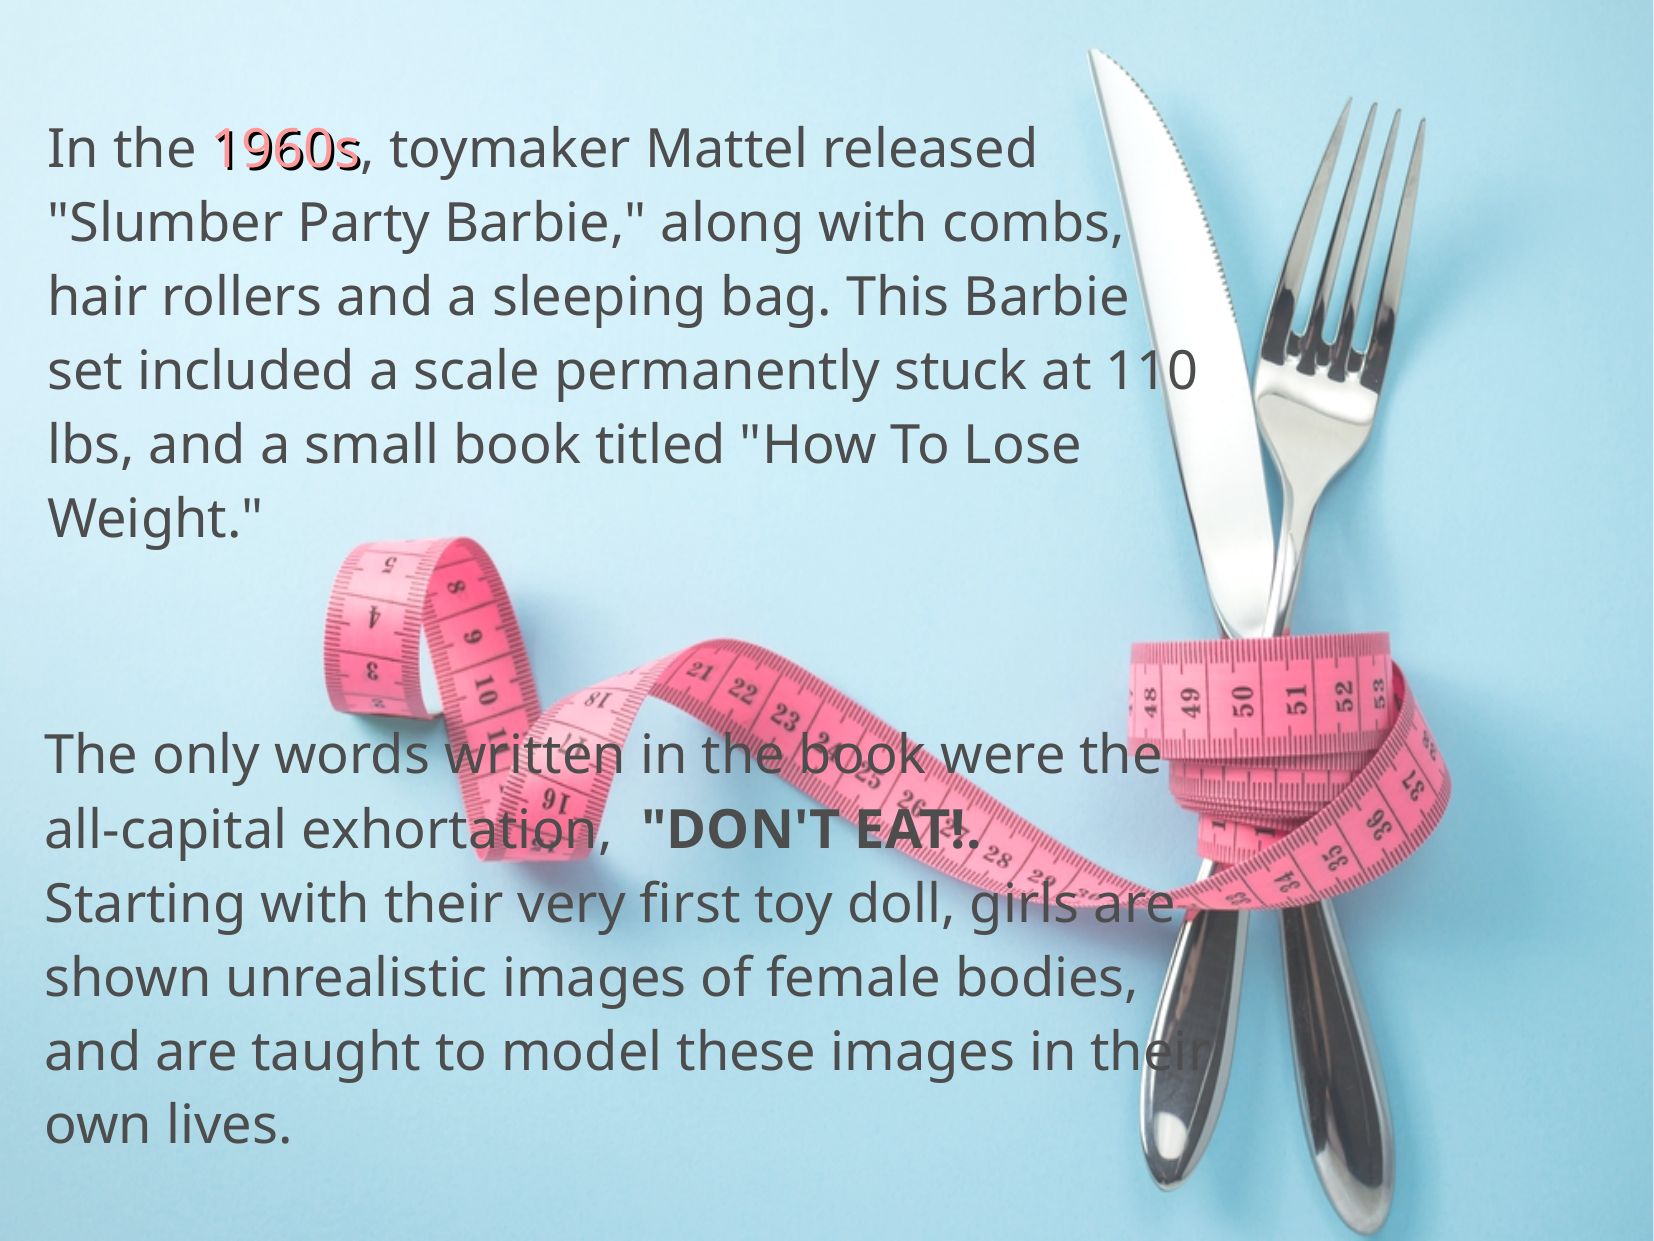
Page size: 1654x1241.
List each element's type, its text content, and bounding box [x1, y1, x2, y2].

text_box The only words written in the book were the all-capital exhortation, "DON'T EAT!. Starting with their very first toy doll, girls are shown unrealistic images of female bodies, and are taught to model these images in their own lives. [29, 708, 1241, 1154]
subtitle In the 1960s, toymaker Mattel released "Slumber Party Barbie," along with combs, hair rollers and a sleeping bag. This Barbie set included a scale permanently stuck at 110 lbs, and a small book titled "How To Lose Weight." [47, 118, 1211, 693]
picture [0, 0, 1654, 1241]
